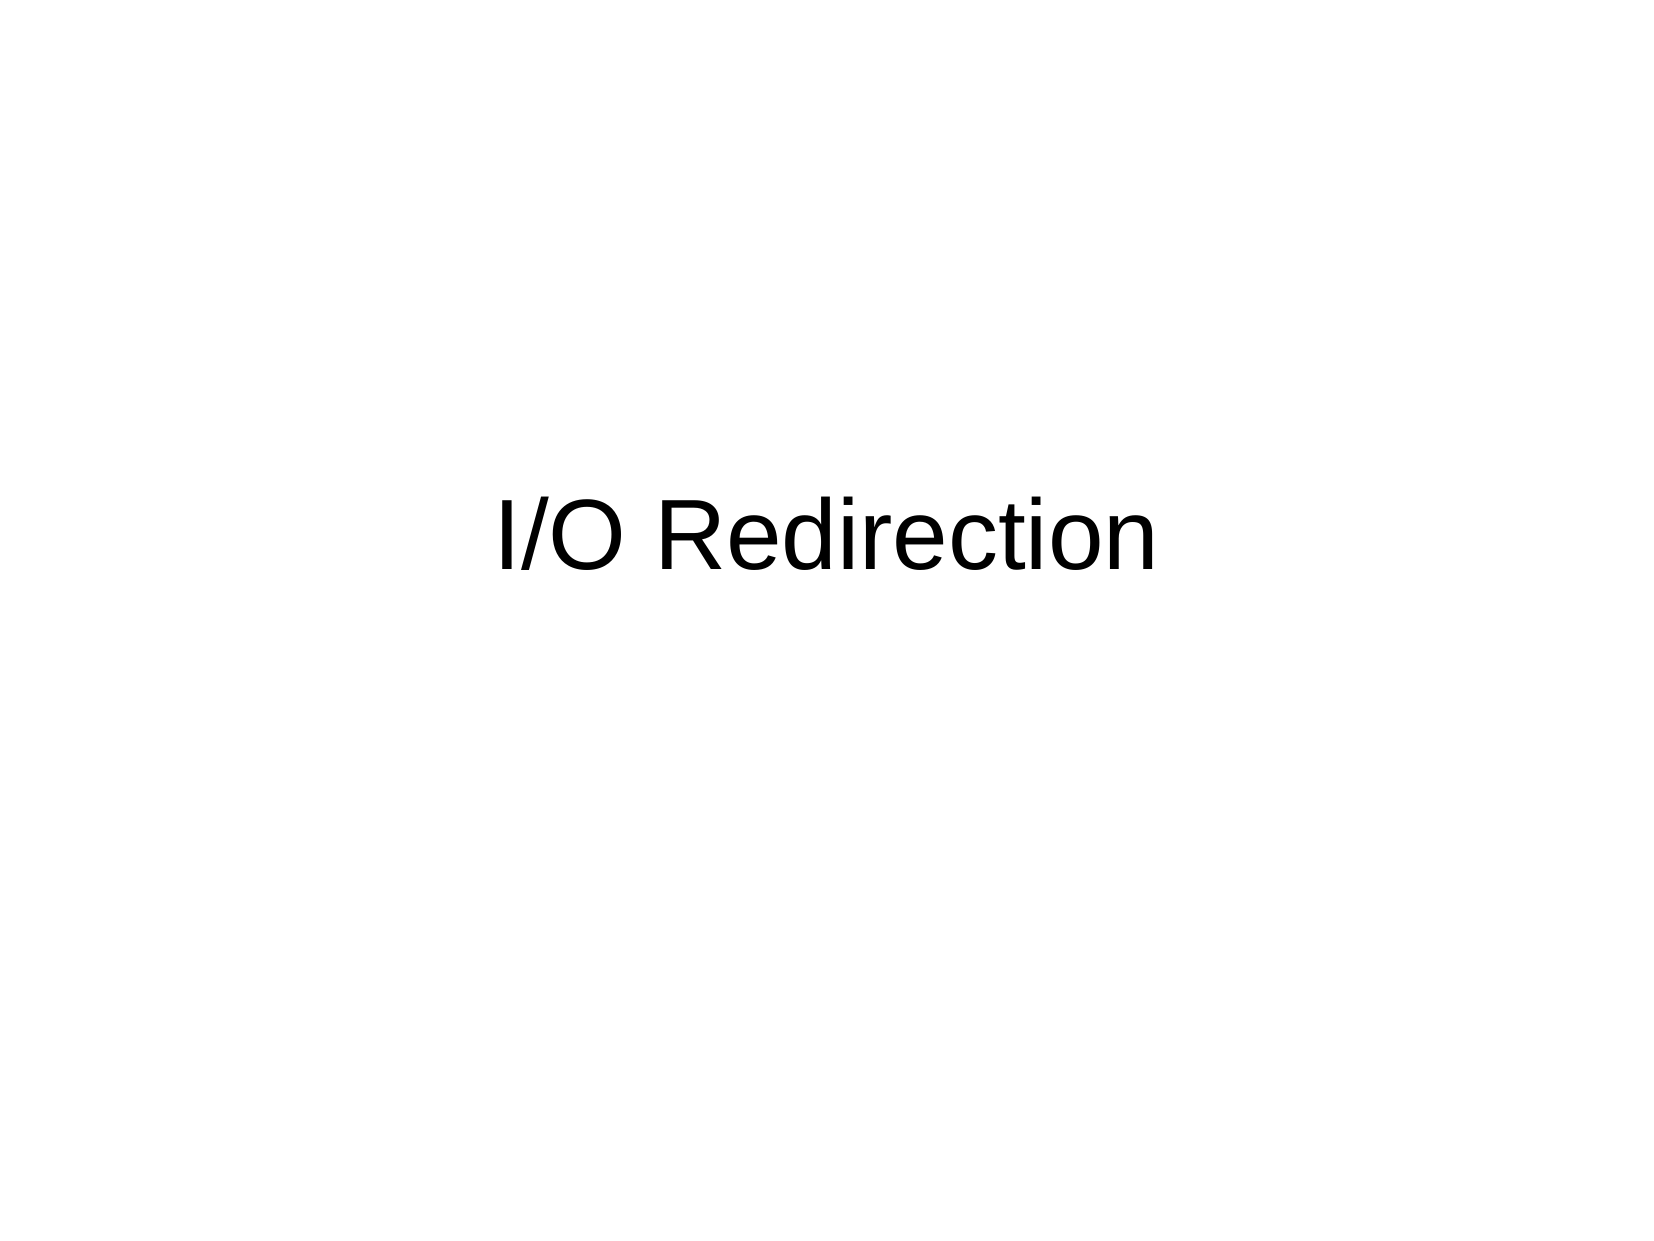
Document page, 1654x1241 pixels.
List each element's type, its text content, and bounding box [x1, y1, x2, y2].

subtitle I/O Redirection [82, 49, 1571, 1010]
